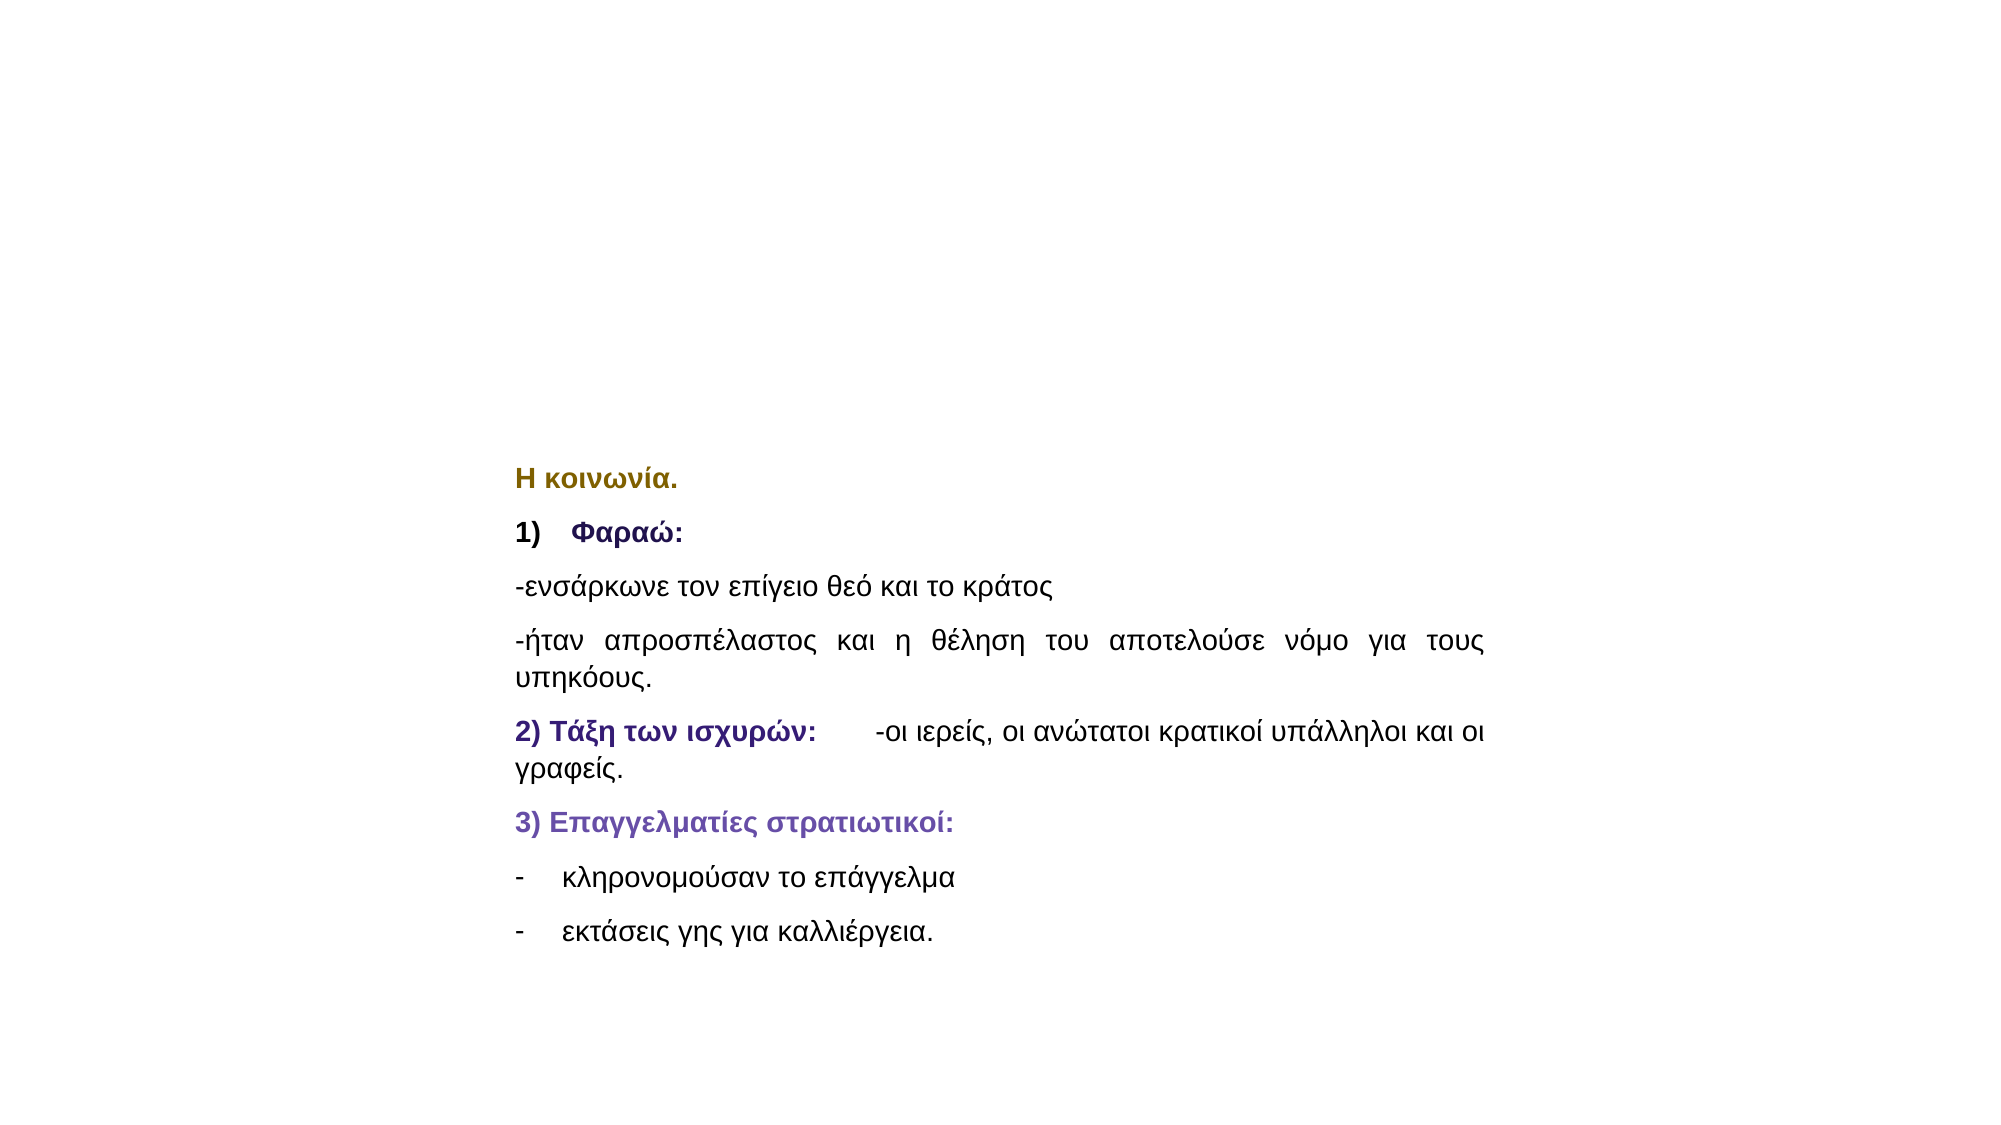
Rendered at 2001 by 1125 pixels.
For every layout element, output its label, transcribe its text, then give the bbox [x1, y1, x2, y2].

text_box Η κοινωνία. Φαραώ: -ενσάρκωνε τον επίγειο θεό και το κράτος -ήταν απροσπέλαστος και η θέληση του αποτελούσε νόμο για τους υπηκόους. 2) Τάξη των ισχυρών: -οι ιερείς, οι ανώτατοι κρατικοί υπάλληλοι και οι γραφείς. 3) Επαγγελματίες στρατιωτικοί: κληρονομούσαν το επάγγελμα εκτάσεις γης για καλλιέργεια. [500, 448, 1501, 959]
